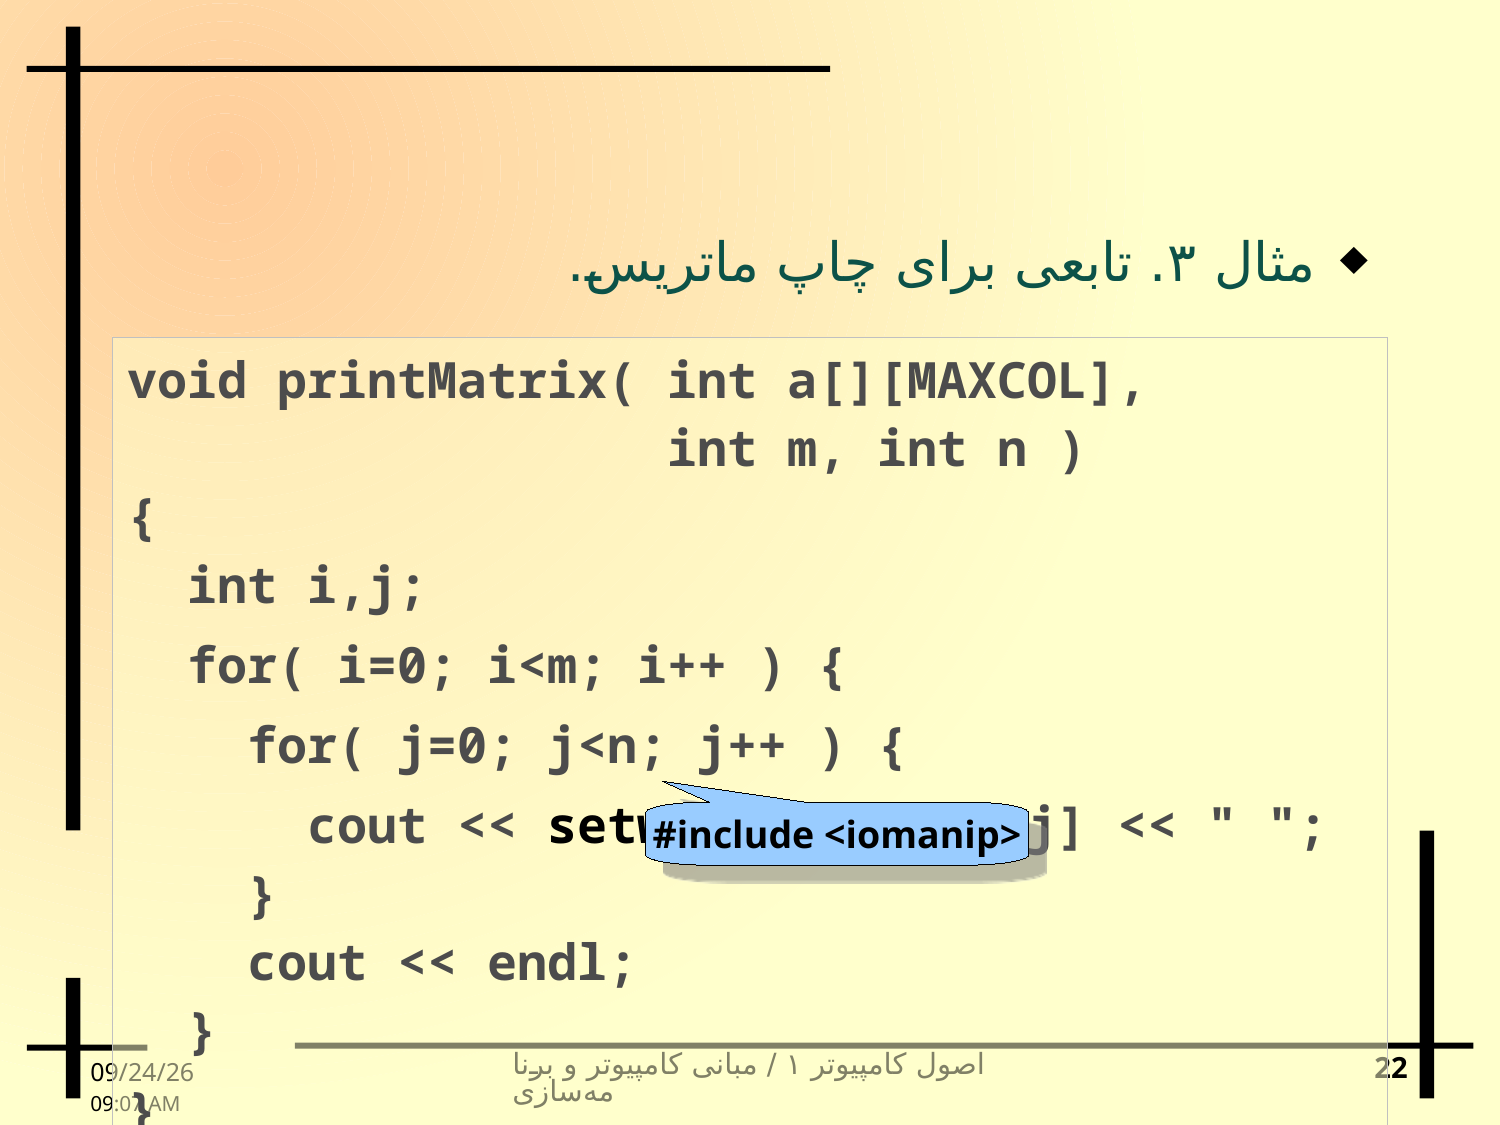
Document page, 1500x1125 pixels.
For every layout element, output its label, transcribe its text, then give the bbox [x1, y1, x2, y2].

text_box #include <iomanip> [645, 781, 1029, 866]
list مثال ۳. تابعی برای چاپ ماتریس. [120, 231, 1440, 330]
text_box void printMatrix( int a[][MAXCOL], int m, int n ) { int i,j; for( i=0; i<m; i++ ) { for( j=0; j<n; j++ ) { cout << setw(5) << a[i][j] << " "; } cout << endl; } } [112, 337, 1388, 1028]
